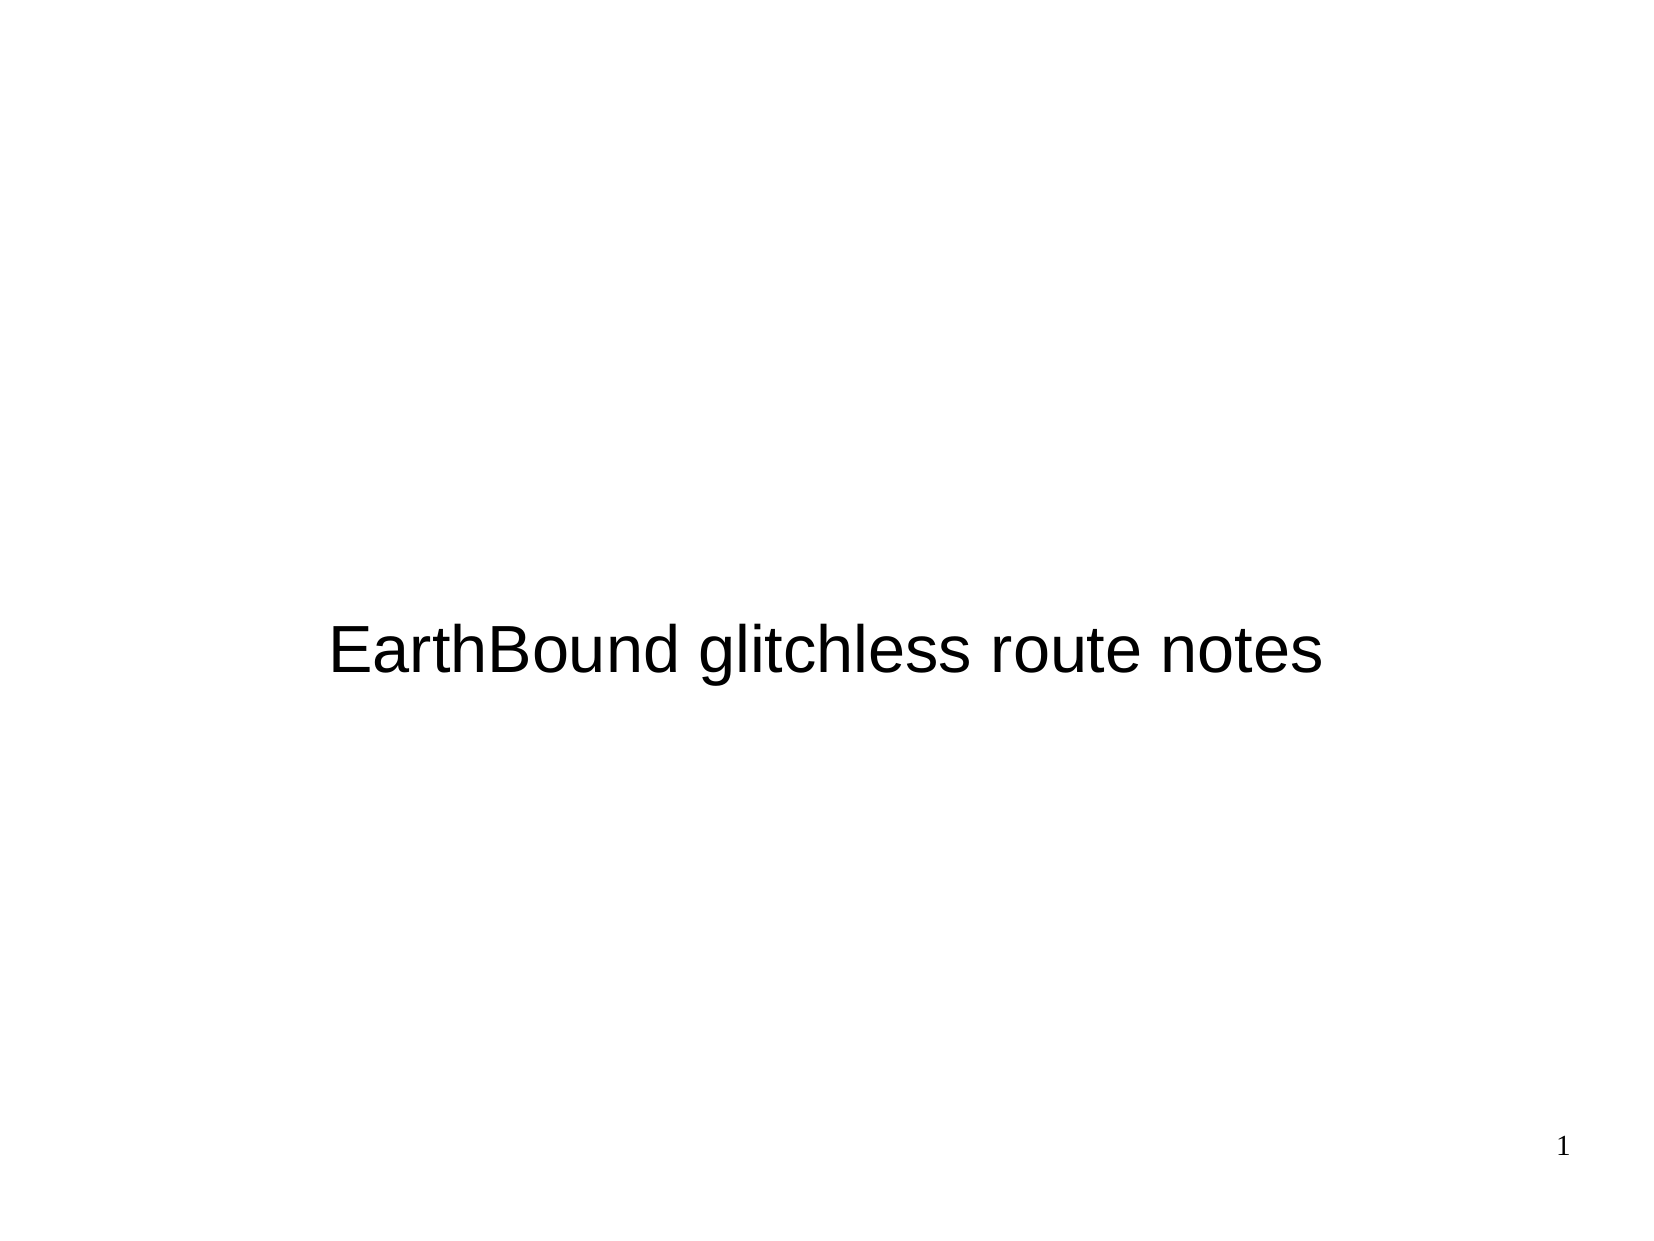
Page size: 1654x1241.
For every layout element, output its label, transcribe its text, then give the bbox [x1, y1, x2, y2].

subtitle EarthBound glitchless route notes [82, 290, 1571, 1010]
